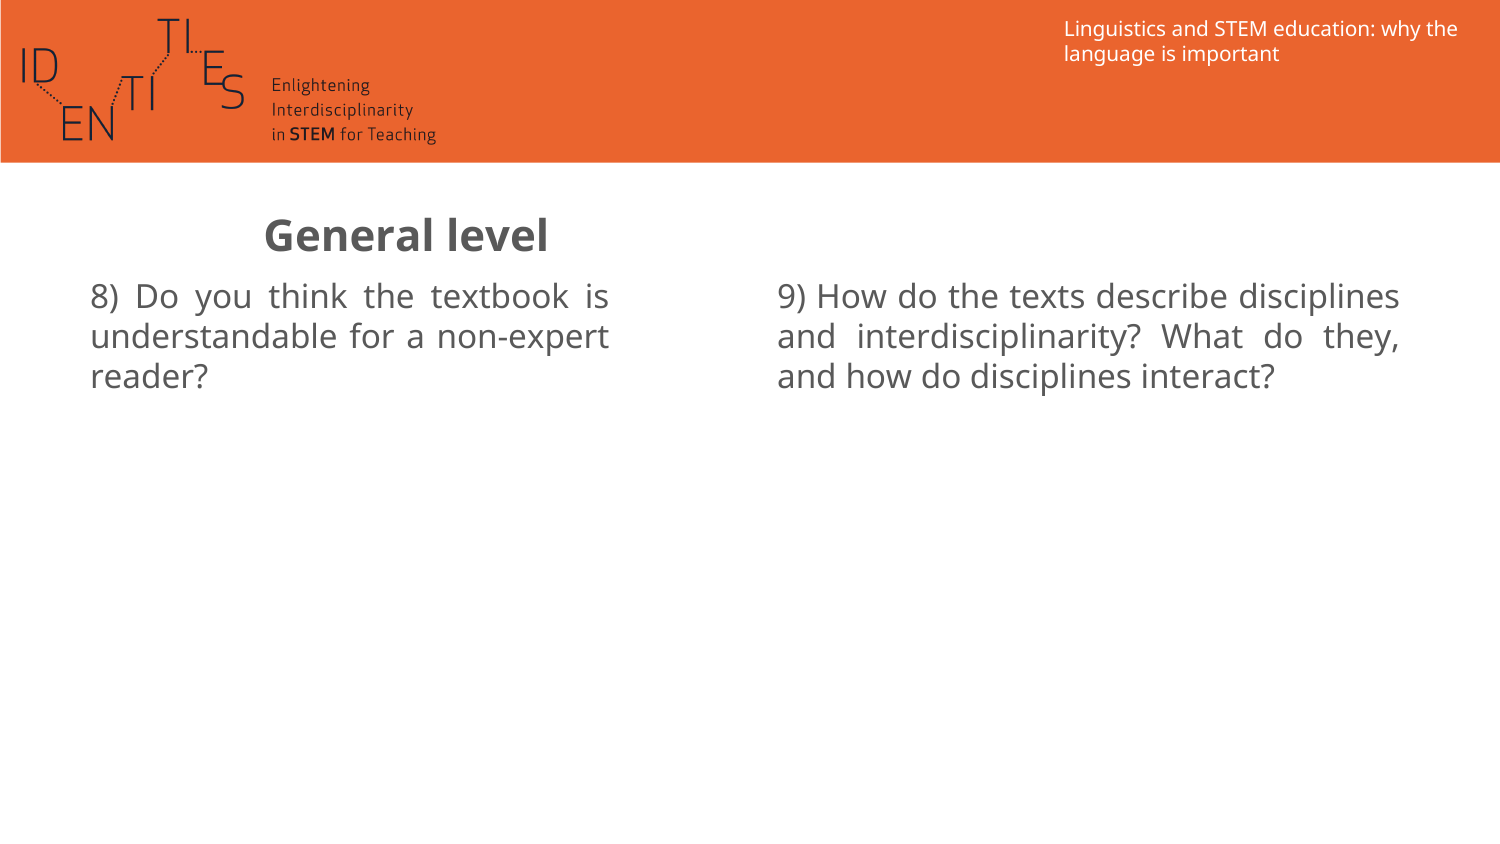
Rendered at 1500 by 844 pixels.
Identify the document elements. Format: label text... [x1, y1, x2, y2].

picture [22, 15, 436, 148]
text_box [0, 0, 1500, 163]
list 8) Do you think the textbook is understandable for a non-expert reader? [75, 267, 738, 754]
list 9) How do the texts describe disciplines and interdisciplinarity? What do they, and how do disciplines interact? [761, 267, 1426, 754]
list General level [75, 188, 738, 267]
text_box Linguistics and STEM education: why the language is important [1048, 7, 1500, 155]
